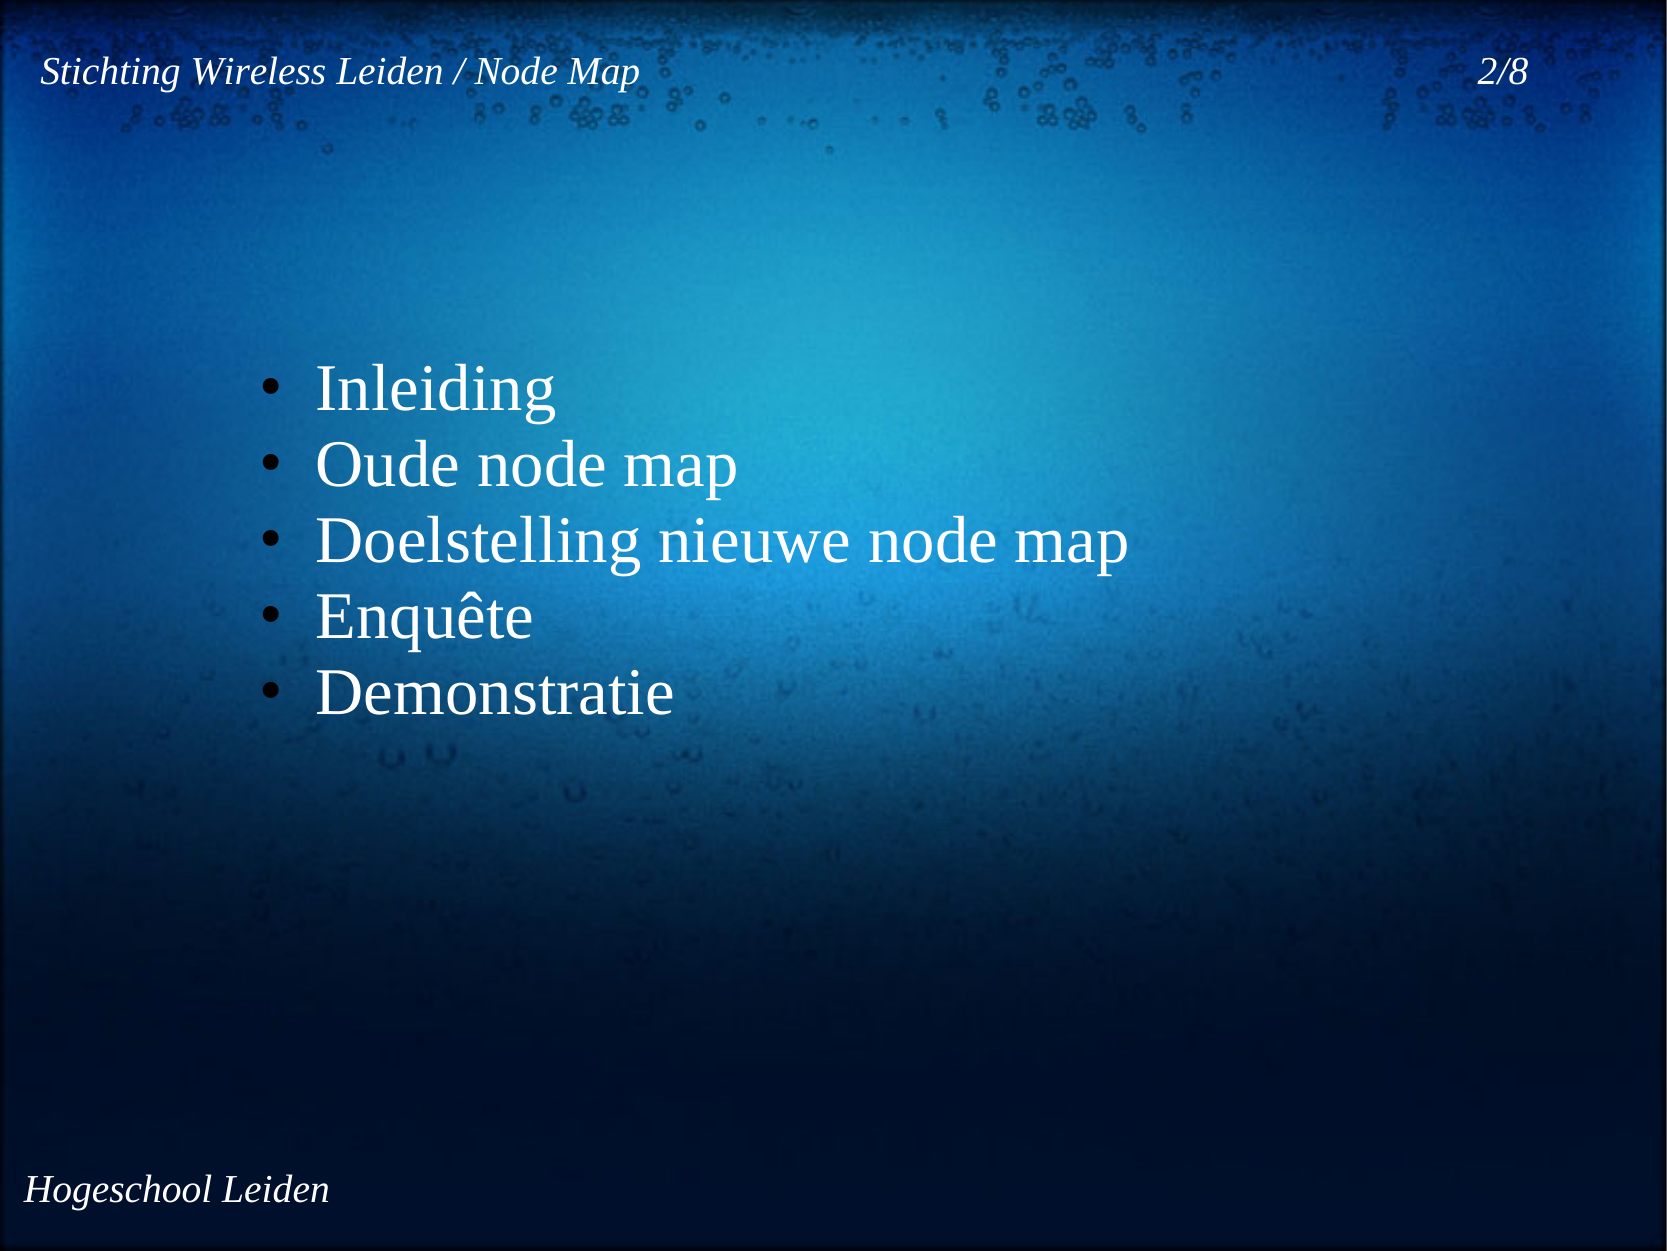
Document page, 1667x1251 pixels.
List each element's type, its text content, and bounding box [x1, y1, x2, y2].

text_box Hogeschool Leiden [23, 1166, 1612, 1212]
list Inleiding Oude node map Doelstelling nieuwe node map Enquête Demonstratie [240, 349, 1399, 891]
picture [0, 0, 1667, 1251]
title Stichting Wireless Leiden / Node Map 2/8 [40, 48, 1629, 96]
